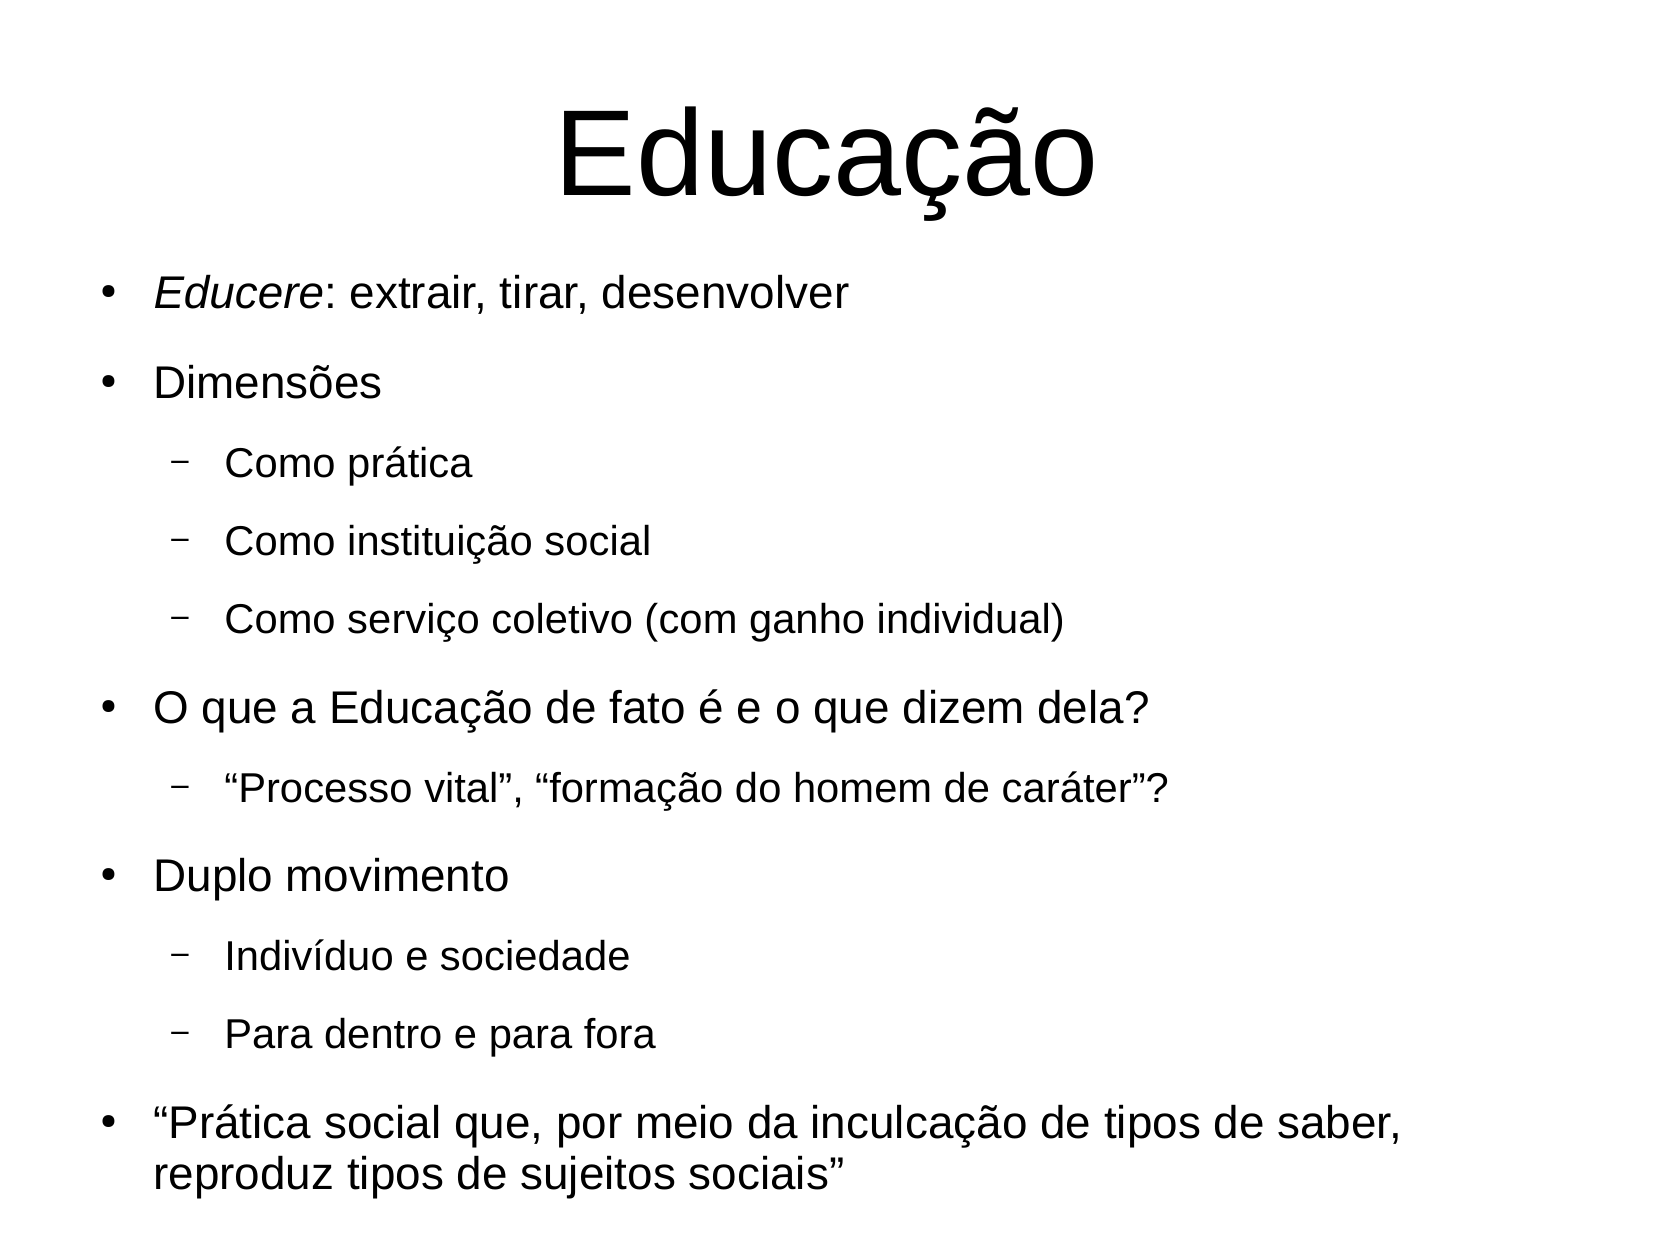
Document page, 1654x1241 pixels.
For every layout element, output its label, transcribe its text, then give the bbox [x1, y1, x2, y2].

title Educação [82, 49, 1571, 257]
list Educere: extrair, tirar, desenvolver Dimensões Como prática Como instituição social Como serviço coletivo (com ganho individual) O que a Educação de fato é e o que dizem dela? “Processo vital”, “formação do homem de caráter”? Duplo movimento Indivíduo e sociedade Para dentro e para fora “Prática social que, por meio da inculcação de tipos de saber, reproduz tipos de sujeitos sociais” [82, 266, 1571, 1192]
